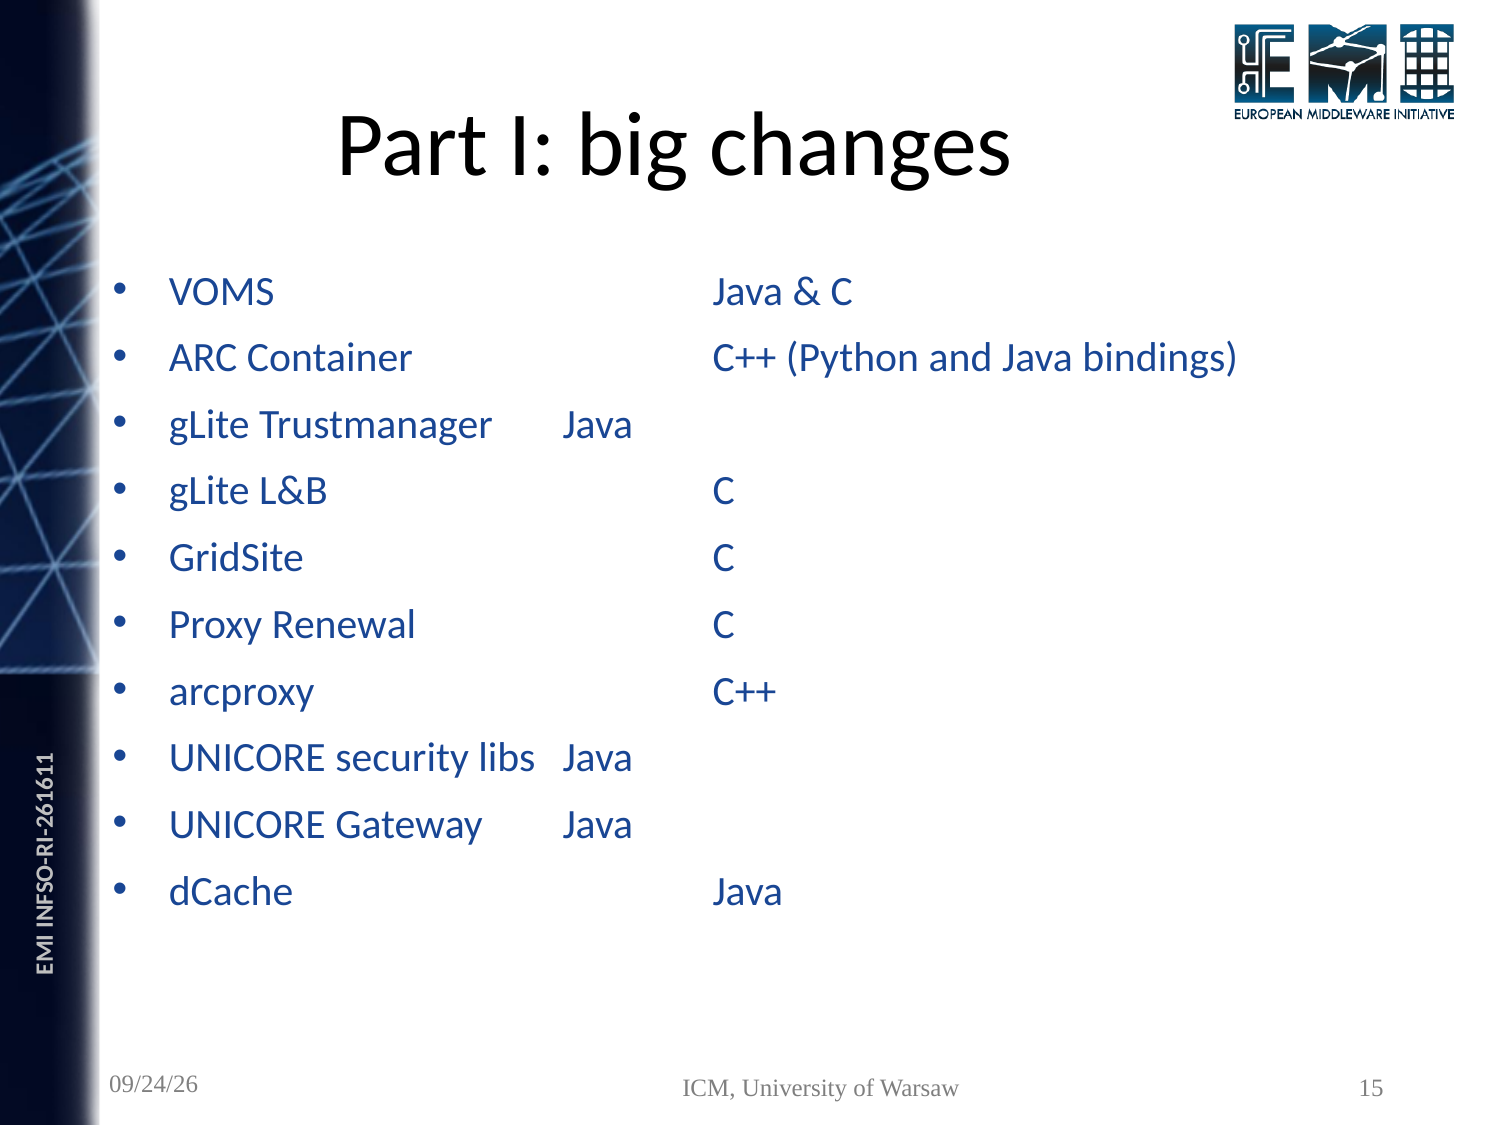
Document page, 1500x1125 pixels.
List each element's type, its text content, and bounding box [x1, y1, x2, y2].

picture [1185, 8, 1500, 140]
picture [0, 0, 111, 1125]
title Part I: big changes [112, 44, 1238, 233]
list VOMS Java & C ARC Container C++ (Python and Java bindings) gLite Trustmanager Java gLite L&B C GridSite C Proxy Renewal C arcproxy C++ UNICORE security libs Java UNICORE Gateway Java dCache Java [112, 263, 1425, 1006]
